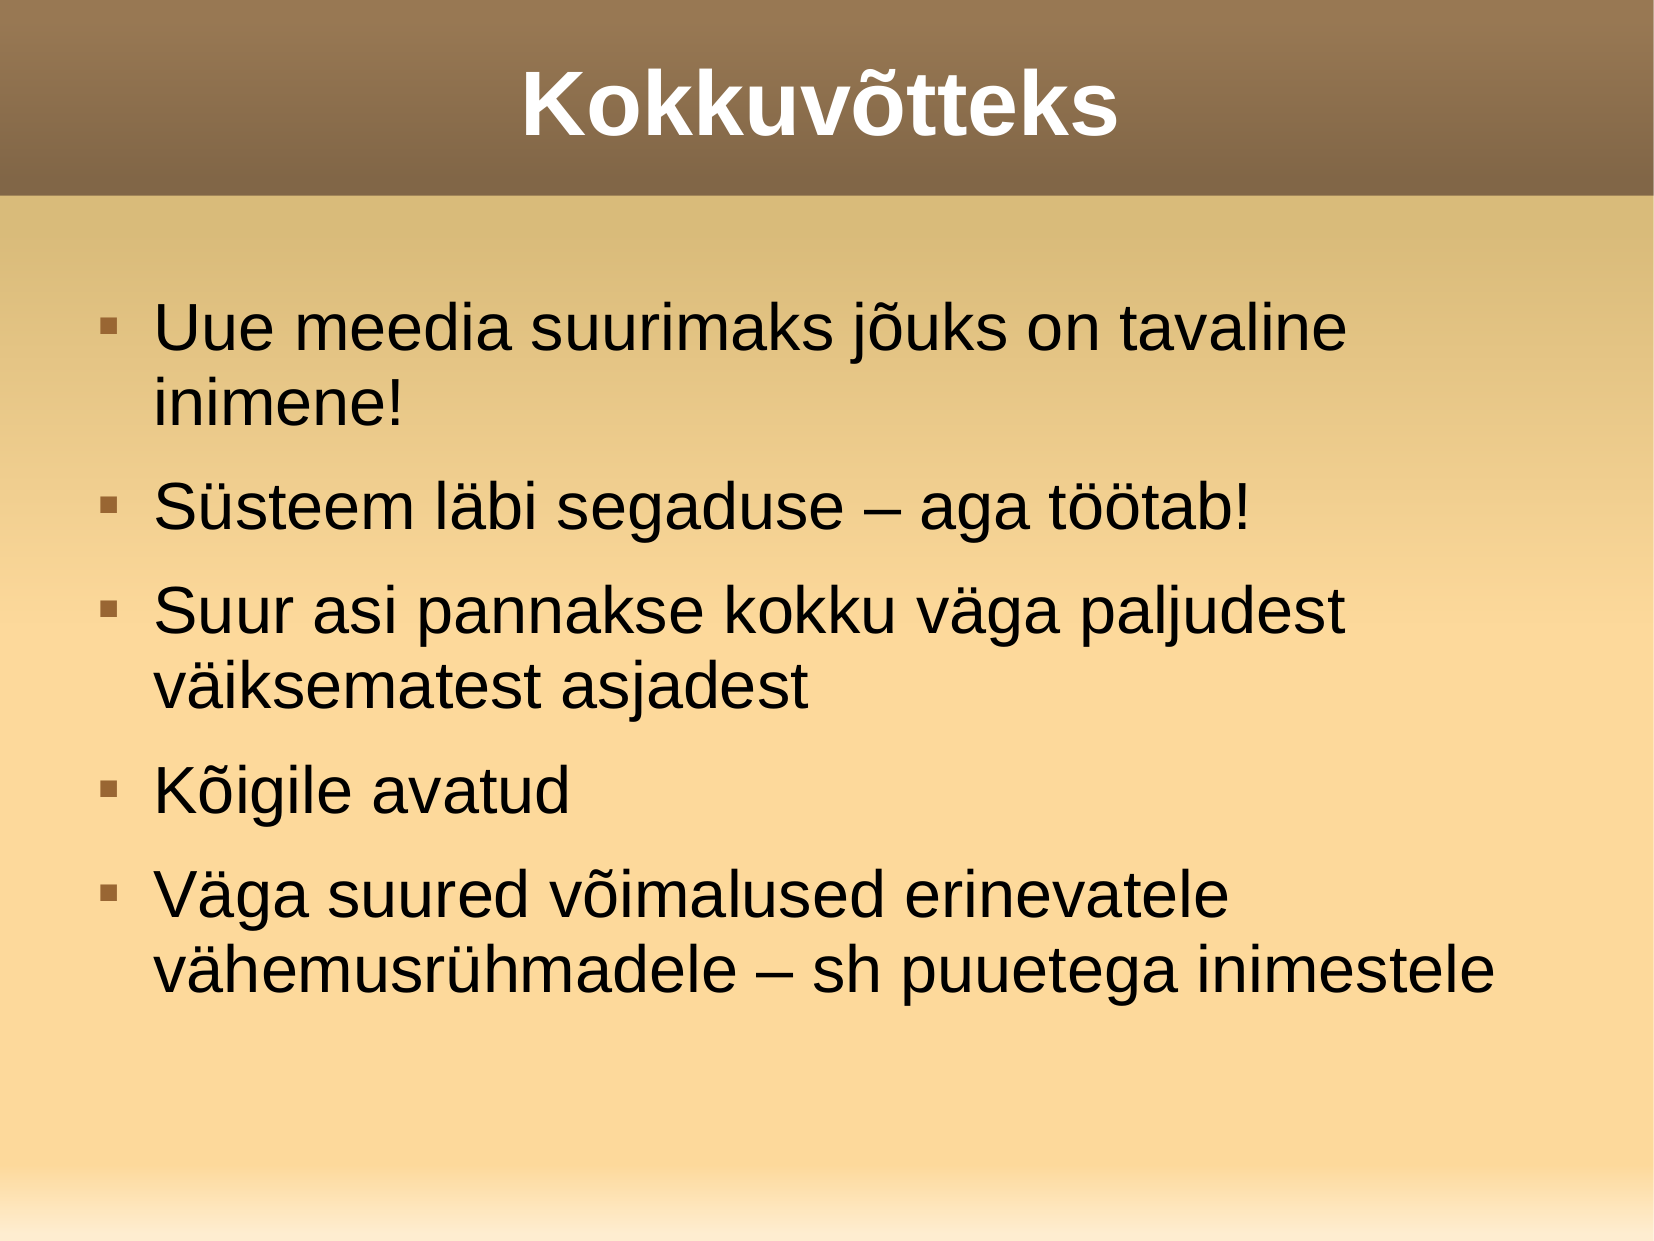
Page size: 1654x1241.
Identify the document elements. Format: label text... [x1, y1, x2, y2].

list Uue meedia suurimaks jõuks on tavaline inimene! Süsteem läbi segaduse – aga töötab! Suur asi pannakse kokku väga paljudest väiksematest asjadest Kõigile avatud Väga suured võimalused erinevatele vähemusrühmadele – sh puuetega inimestele [82, 290, 1571, 1094]
picture [0, 0, 1654, 1241]
title Kokkuvõtteks [76, 7, 1565, 200]
